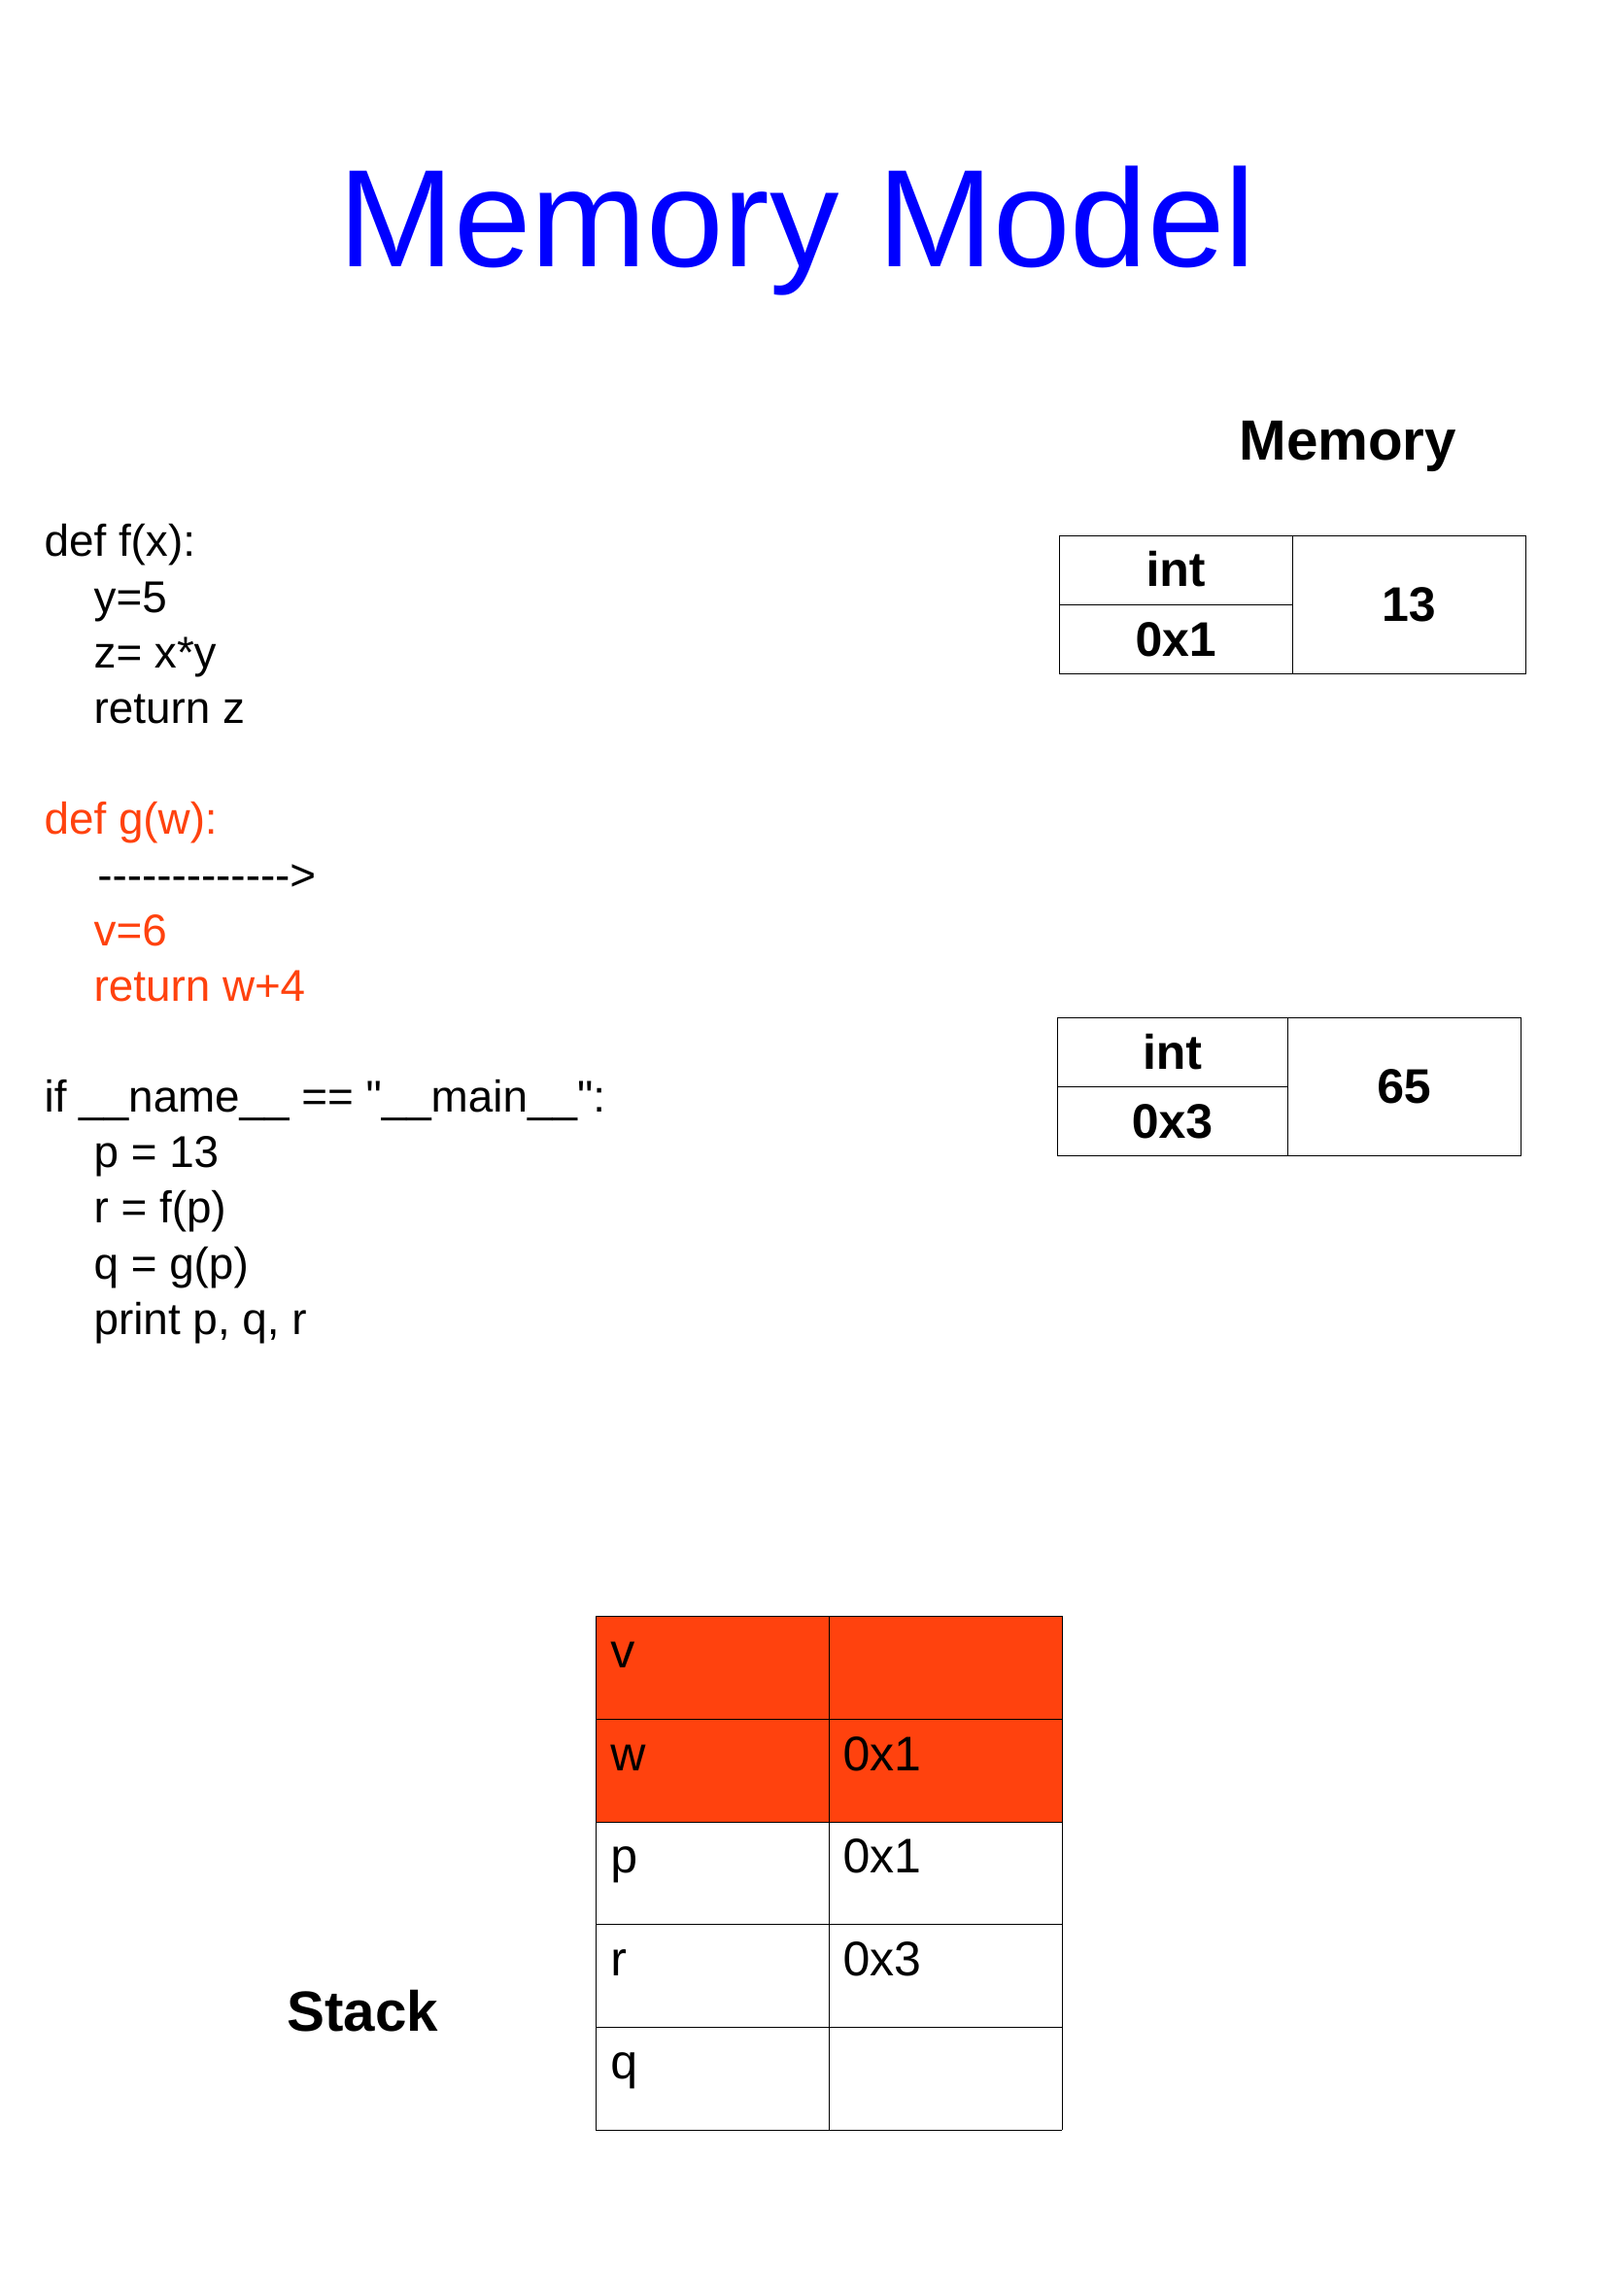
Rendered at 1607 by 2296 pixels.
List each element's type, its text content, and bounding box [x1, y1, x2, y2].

table_cell 0x1 [830, 1720, 1062, 1822]
table_header int [1060, 536, 1292, 604]
table_cell p [597, 1823, 829, 1924]
table_header 65 [1288, 1018, 1521, 1155]
table_cell 0x1 [830, 1823, 1062, 1924]
table_cell [830, 2028, 1062, 2130]
table_header int [1058, 1018, 1287, 1086]
table_cell w [597, 1720, 829, 1822]
title Memory Model [74, 108, 1521, 328]
table_cell q [597, 2028, 829, 2130]
list Memory [1170, 408, 1525, 488]
table_header v [597, 1617, 829, 1719]
table_header 13 [1293, 536, 1525, 673]
list def f(x): y=5 z= x*y return z def g(w): -------------> v=6 return w+4 if __name__ == "__main__": p = 13 r = f(p) q = g(p) print p, q, r [28, 516, 632, 1345]
table_cell 0x3 [830, 1925, 1062, 2027]
table_cell 0x3 [1058, 1087, 1287, 1155]
table_header [830, 1617, 1062, 1719]
table_cell 0x1 [1060, 605, 1292, 673]
list Stack [218, 1979, 488, 2066]
table_cell r [597, 1925, 829, 2027]
